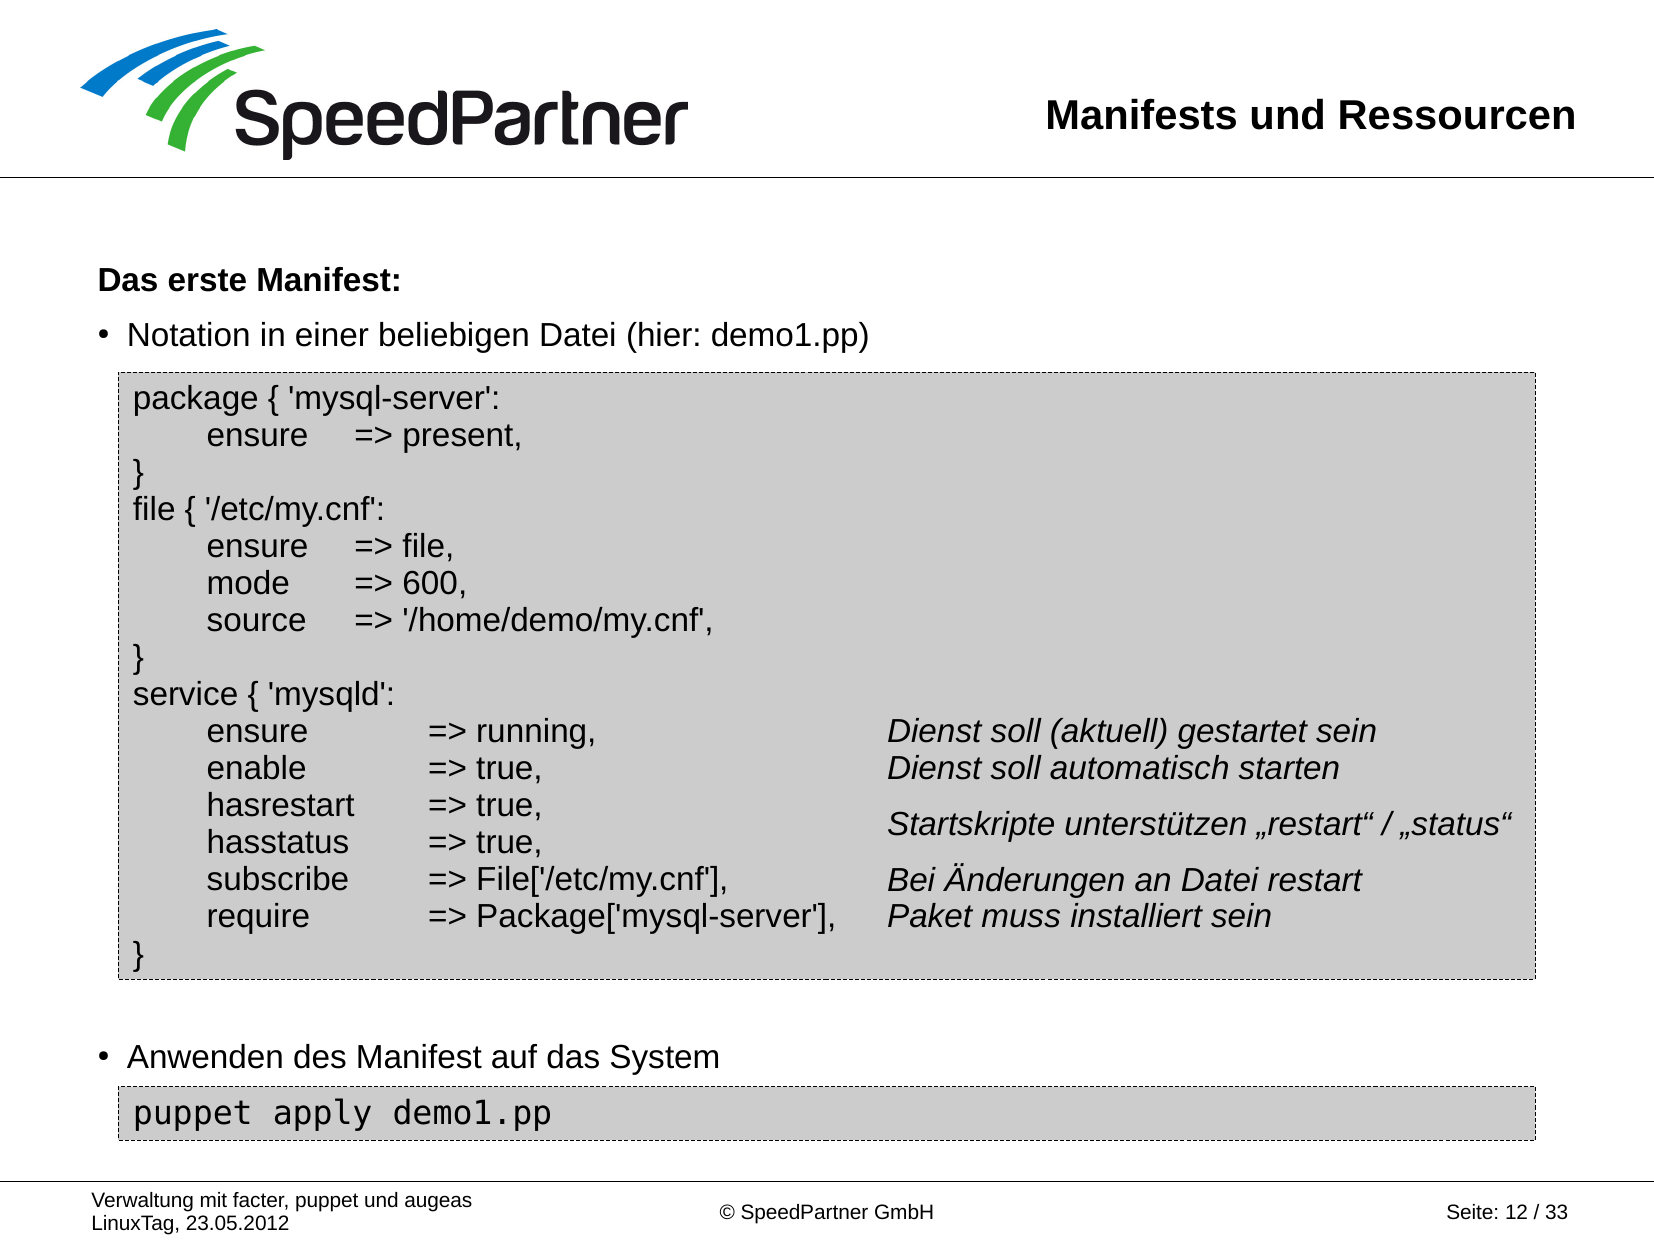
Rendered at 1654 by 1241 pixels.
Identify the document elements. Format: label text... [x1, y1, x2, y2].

text_box Das erste Manifest: Notation in einer beliebigen Datei (hier: demo1.pp) Anwenden des Manifest auf das System [82, 253, 1565, 1177]
title Manifests und Ressourcen [590, 70, 1577, 160]
text_box package { 'mysql-server': ensure => present, } file { '/etc/my.cnf': ensure => file, mode => 600, source => '/home/demo/my.cnf', } service { 'mysqld': ensure => running, enable => true, hasrestart => true, hasstatus => true, subscribe => File['/etc/my.cnf'], require => Package['mysql-server'], } [118, 372, 1536, 980]
text_box puppet apply demo1.pp [118, 1086, 1536, 1139]
picture [80, 29, 688, 160]
text_box Dienst soll (aktuell) gestartet sein Dienst soll automatisch starten Startskripte unterstützen „restart“ / „status“ Bei Änderungen an Datei restart Paket muss installiert sein [872, 704, 1525, 943]
